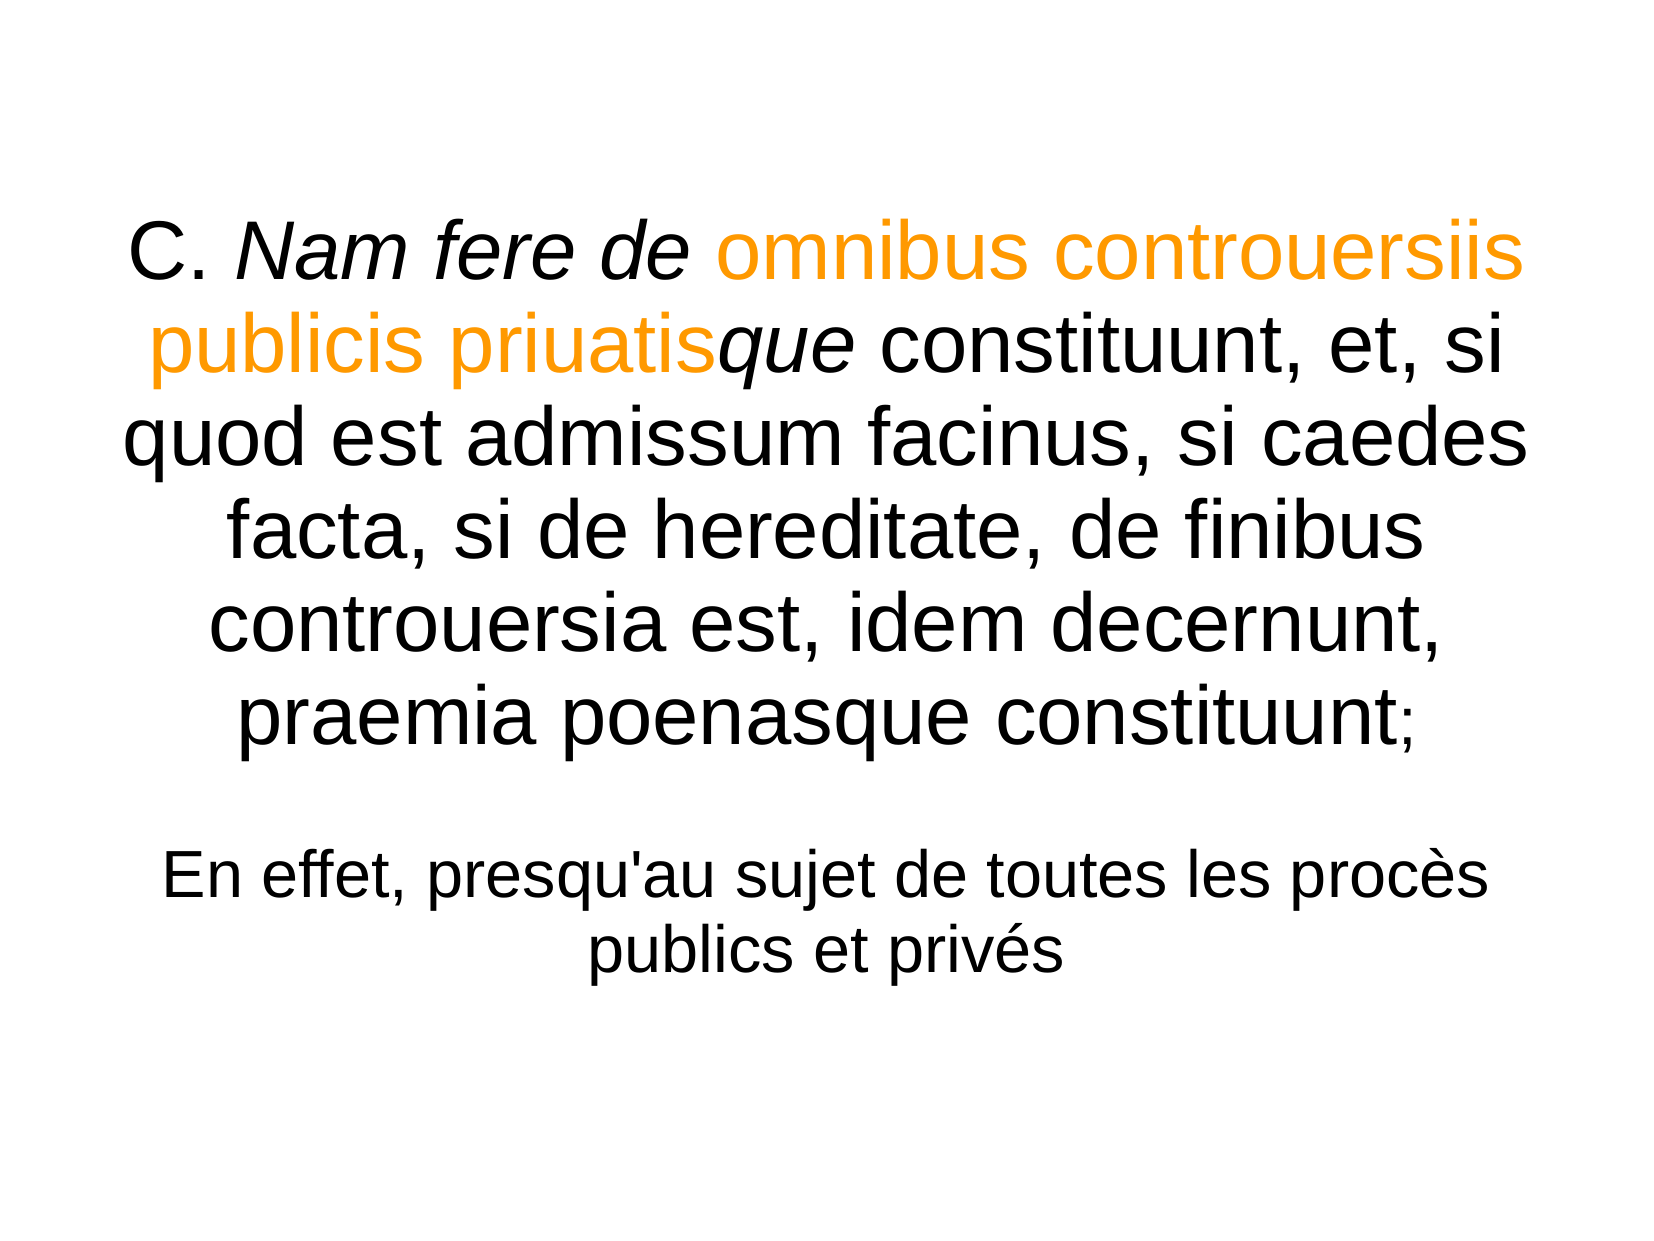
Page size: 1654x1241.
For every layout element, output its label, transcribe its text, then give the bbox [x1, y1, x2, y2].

subtitle C. Nam fere de omnibus controuersiis publicis priuatisque constituunt, et, si quod est admissum facinus, si caedes facta, si de hereditate, de finibus controuersia est, idem decernunt, praemia poenasque constituunt; En effet, presqu'au sujet de toutes les procès publics et privés [82, 82, 1571, 1109]
